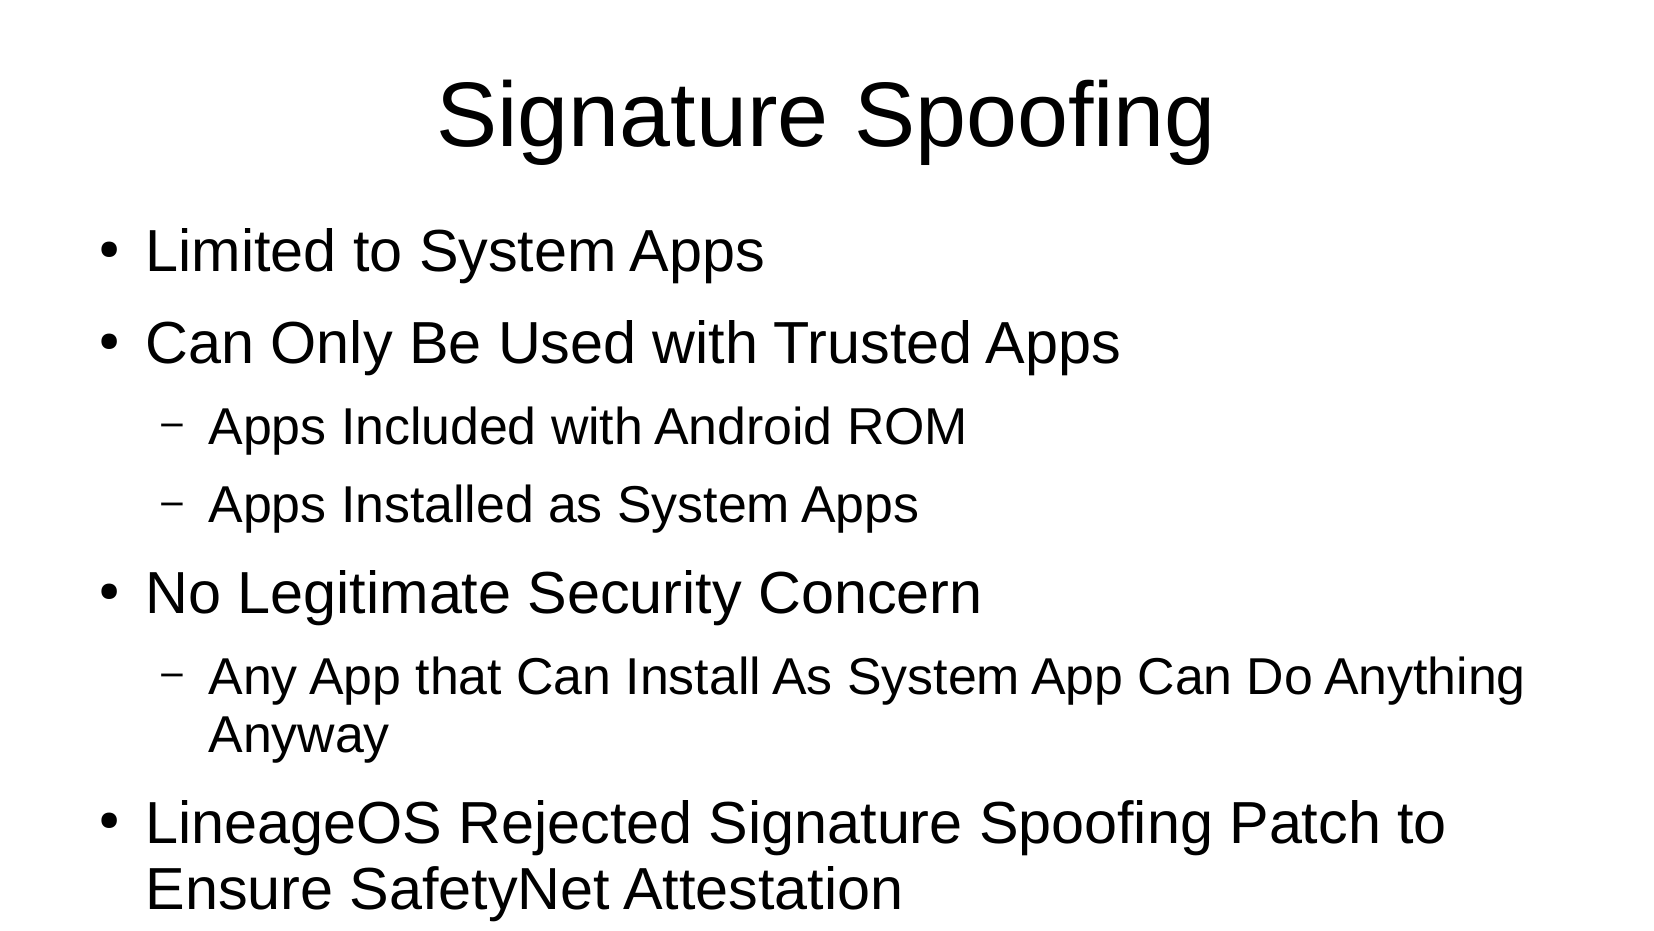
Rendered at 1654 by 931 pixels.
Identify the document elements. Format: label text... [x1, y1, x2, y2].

list Limited to System Apps Can Only Be Used with Trusted Apps Apps Included with Android ROM Apps Installed as System Apps No Legitimate Security Concern Any App that Can Install As System App Can Do Anything Anyway LineageOS Rejected Signature Spoofing Patch to Ensure SafetyNet Attestation [82, 217, 1571, 931]
title Signature Spoofing [82, 37, 1571, 193]
